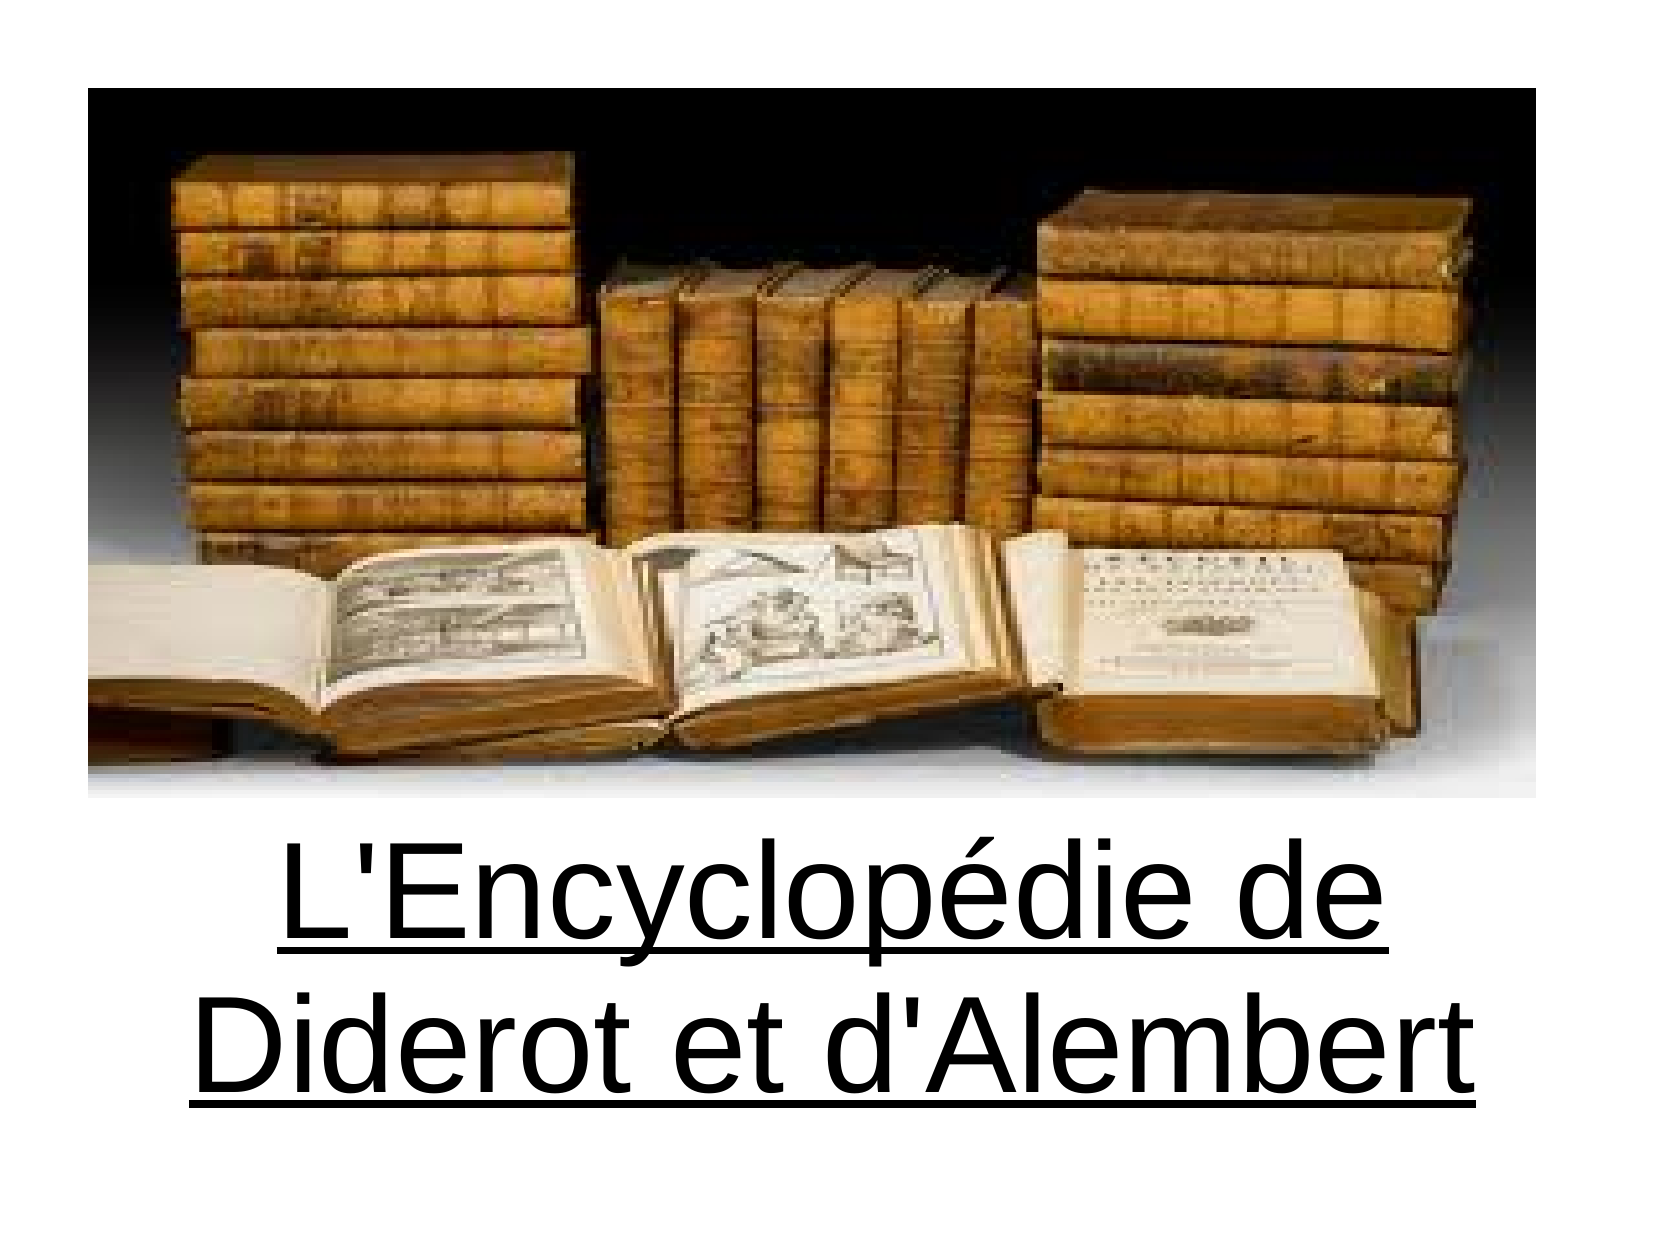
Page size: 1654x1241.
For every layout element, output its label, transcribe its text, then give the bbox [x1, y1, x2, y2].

picture [88, 88, 1536, 798]
title L'Encyclopédie de Diderot et d'Alembert [88, 814, 1577, 1123]
